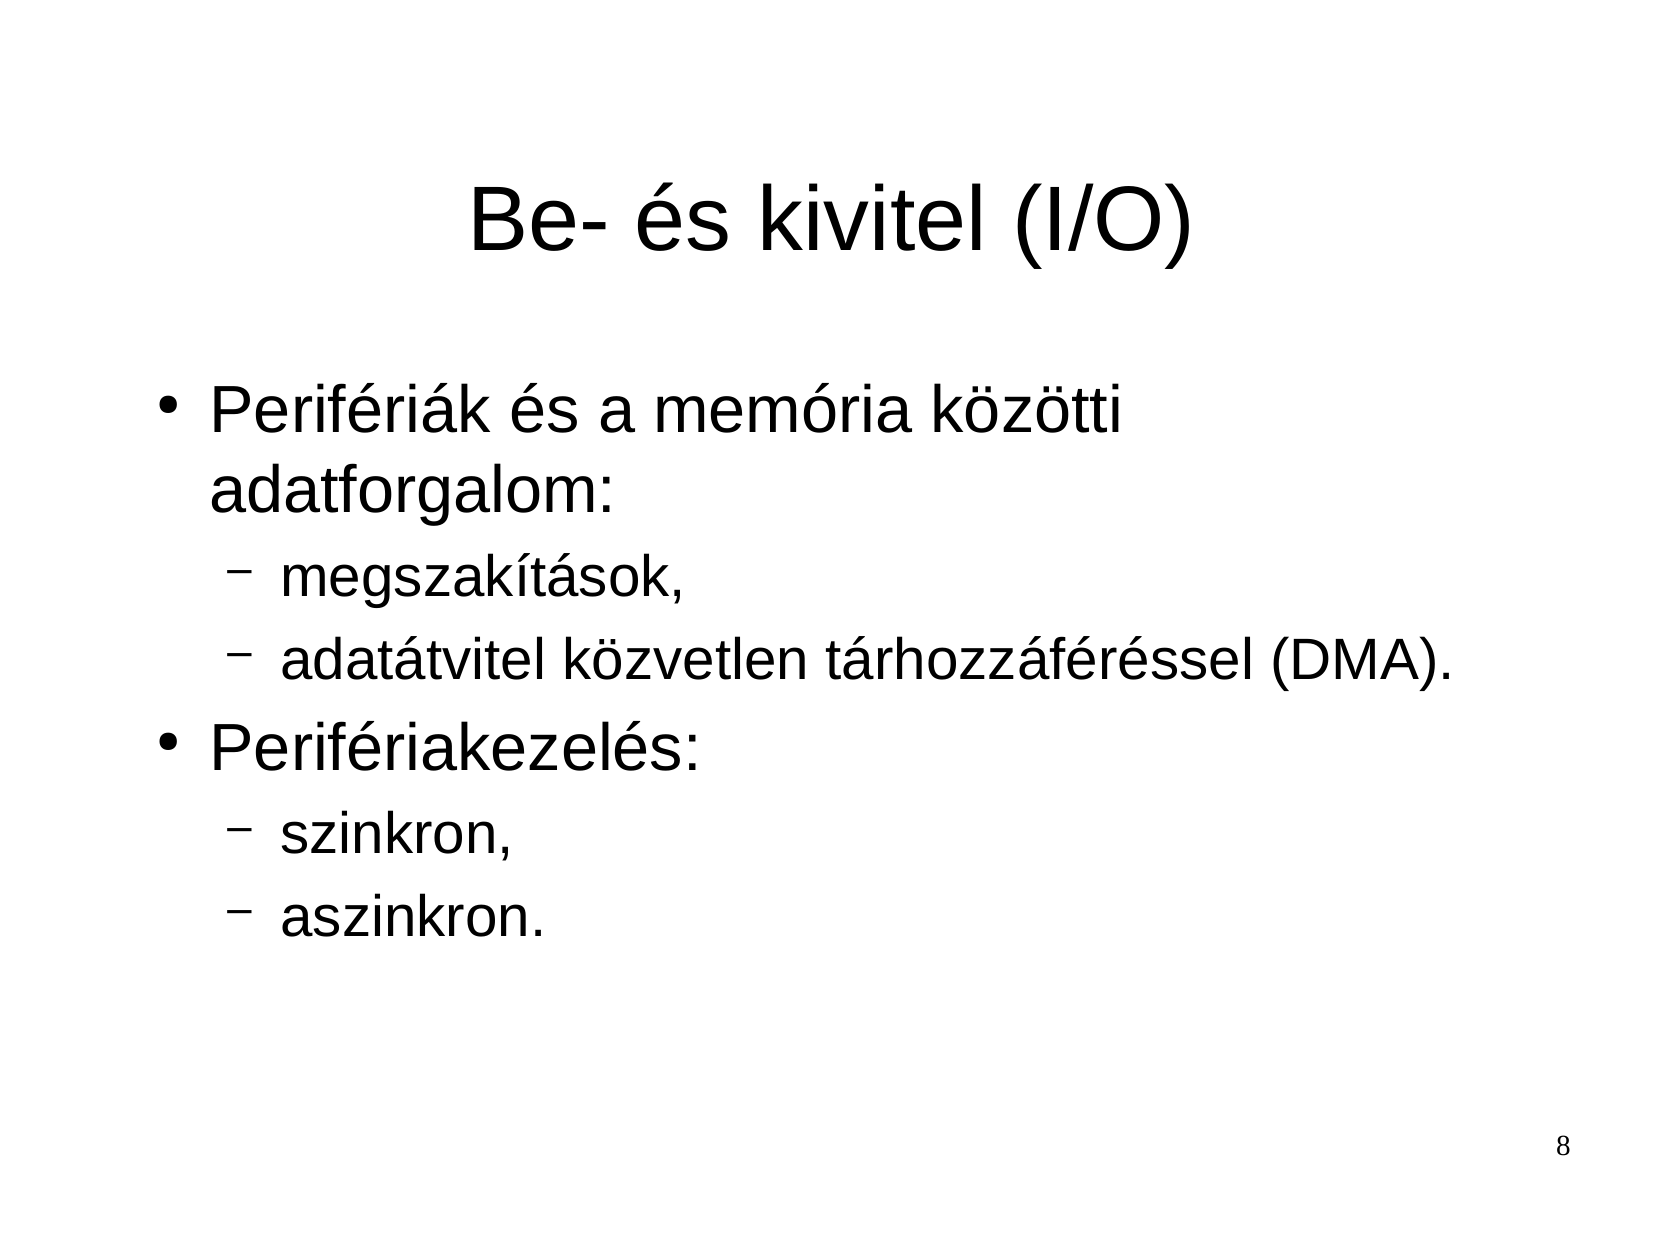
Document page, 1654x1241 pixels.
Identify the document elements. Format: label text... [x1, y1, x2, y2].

title Be- és kivitel (I/O) [124, 110, 1530, 317]
list Perifériák és a memória közötti adatforgalom: megszakítások, adatátvitel közvetlen tárhozzáféréssel (DMA). Perifériakezelés: szinkron, aszinkron. [124, 358, 1530, 1199]
